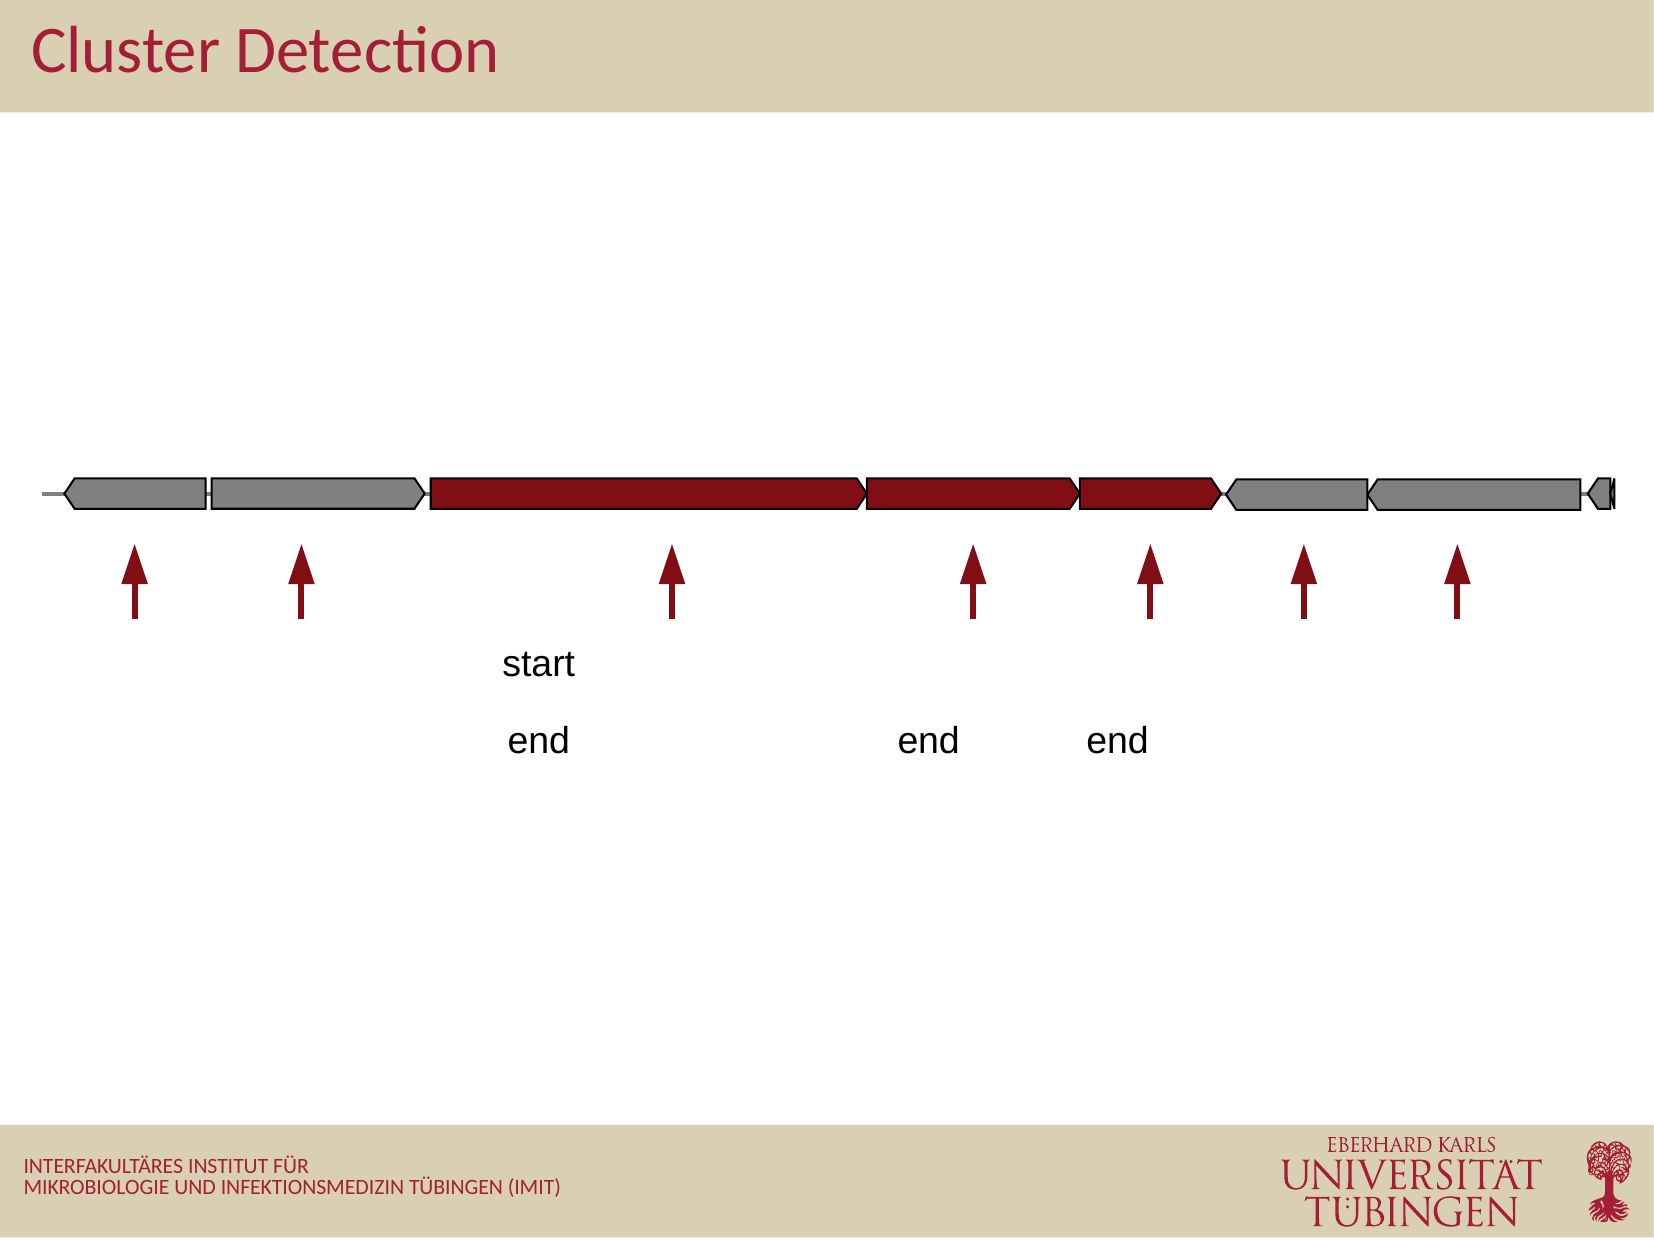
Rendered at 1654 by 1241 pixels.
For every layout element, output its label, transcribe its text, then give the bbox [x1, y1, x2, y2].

text_box end [492, 711, 585, 769]
text_box end [882, 711, 975, 769]
title Cluster Detection [31, 0, 1374, 113]
text_box start [487, 635, 591, 692]
picture [40, 472, 1616, 515]
text_box end [1071, 711, 1164, 769]
